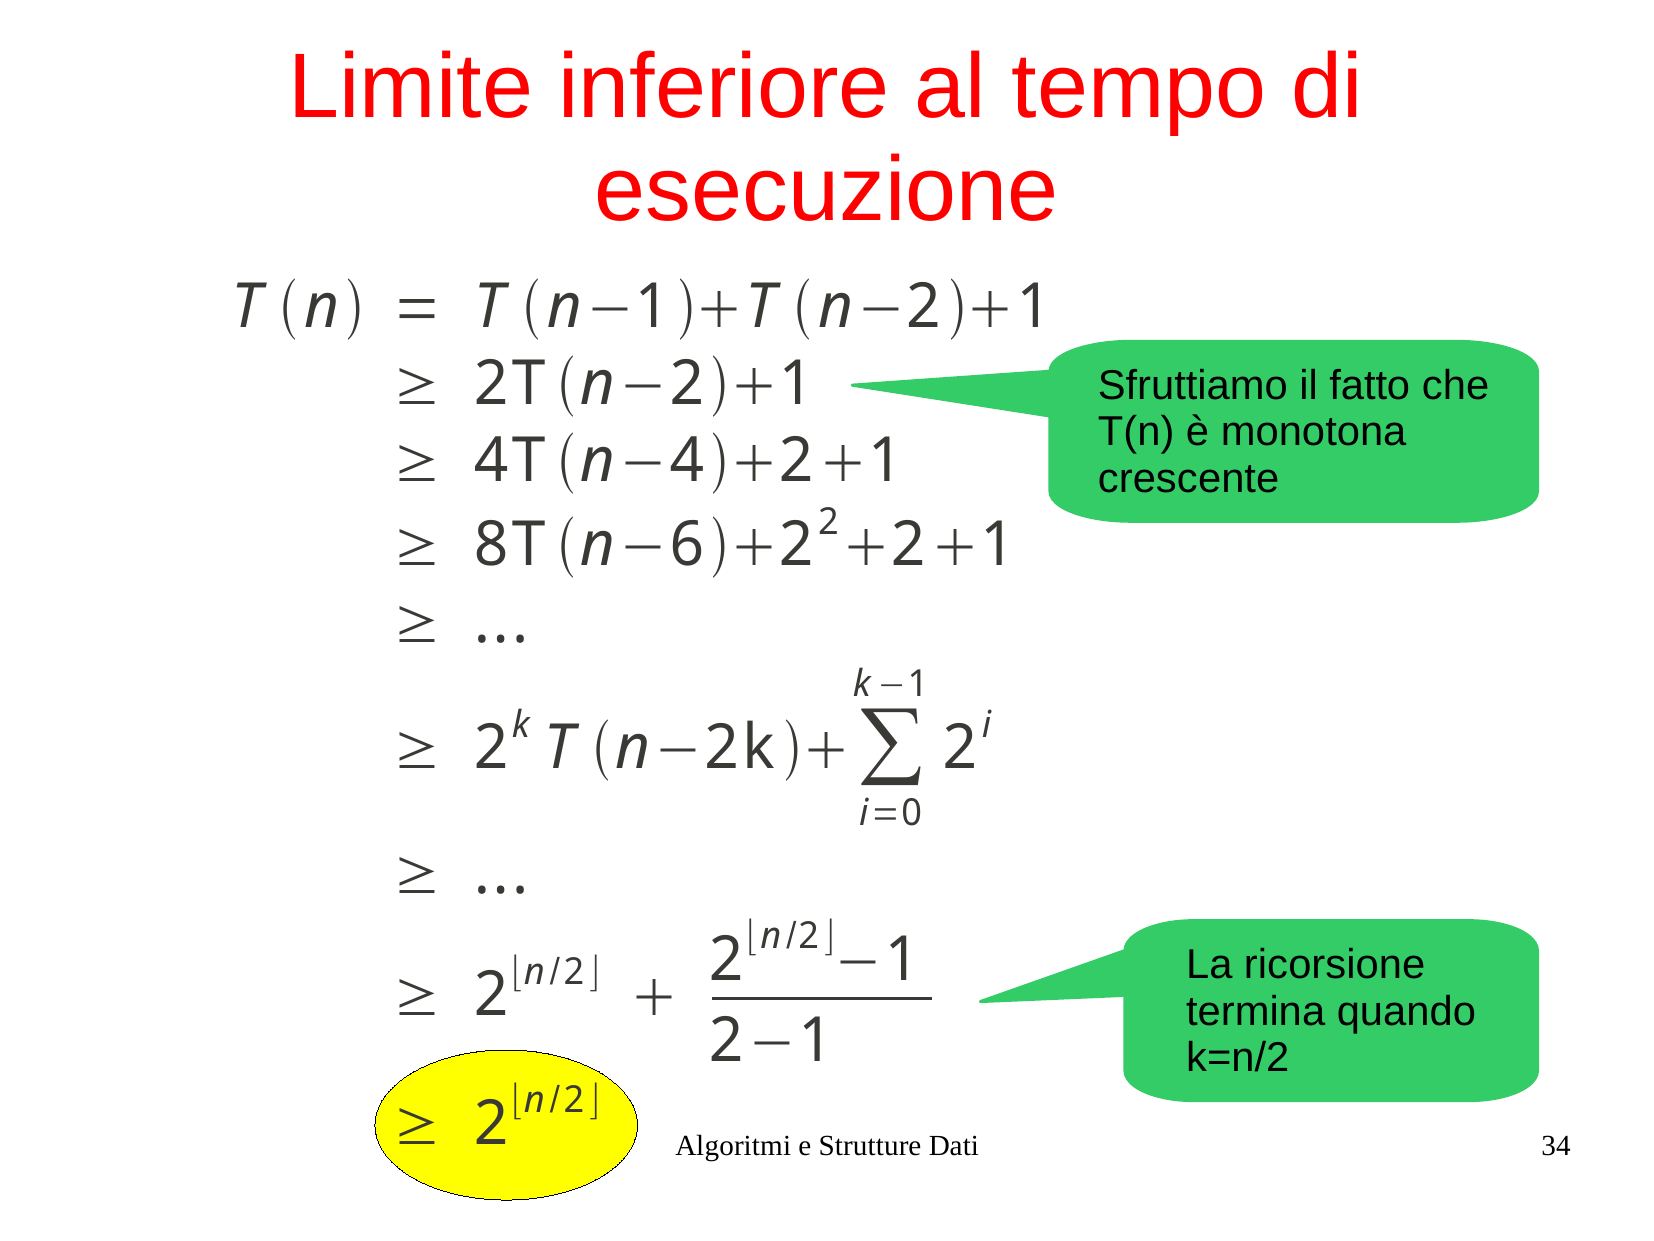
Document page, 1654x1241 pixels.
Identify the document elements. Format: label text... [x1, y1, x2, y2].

text_box Sfruttiamo il fatto che T(n) è monotona crescente [852, 341, 1538, 522]
title Limite inferiore al tempo di esecuzione [82, 34, 1571, 240]
chart [225, 269, 1061, 1161]
text_box [391, 1161, 622, 1201]
text_box La ricorsione termina quando k=n/2 [980, 920, 1538, 1101]
